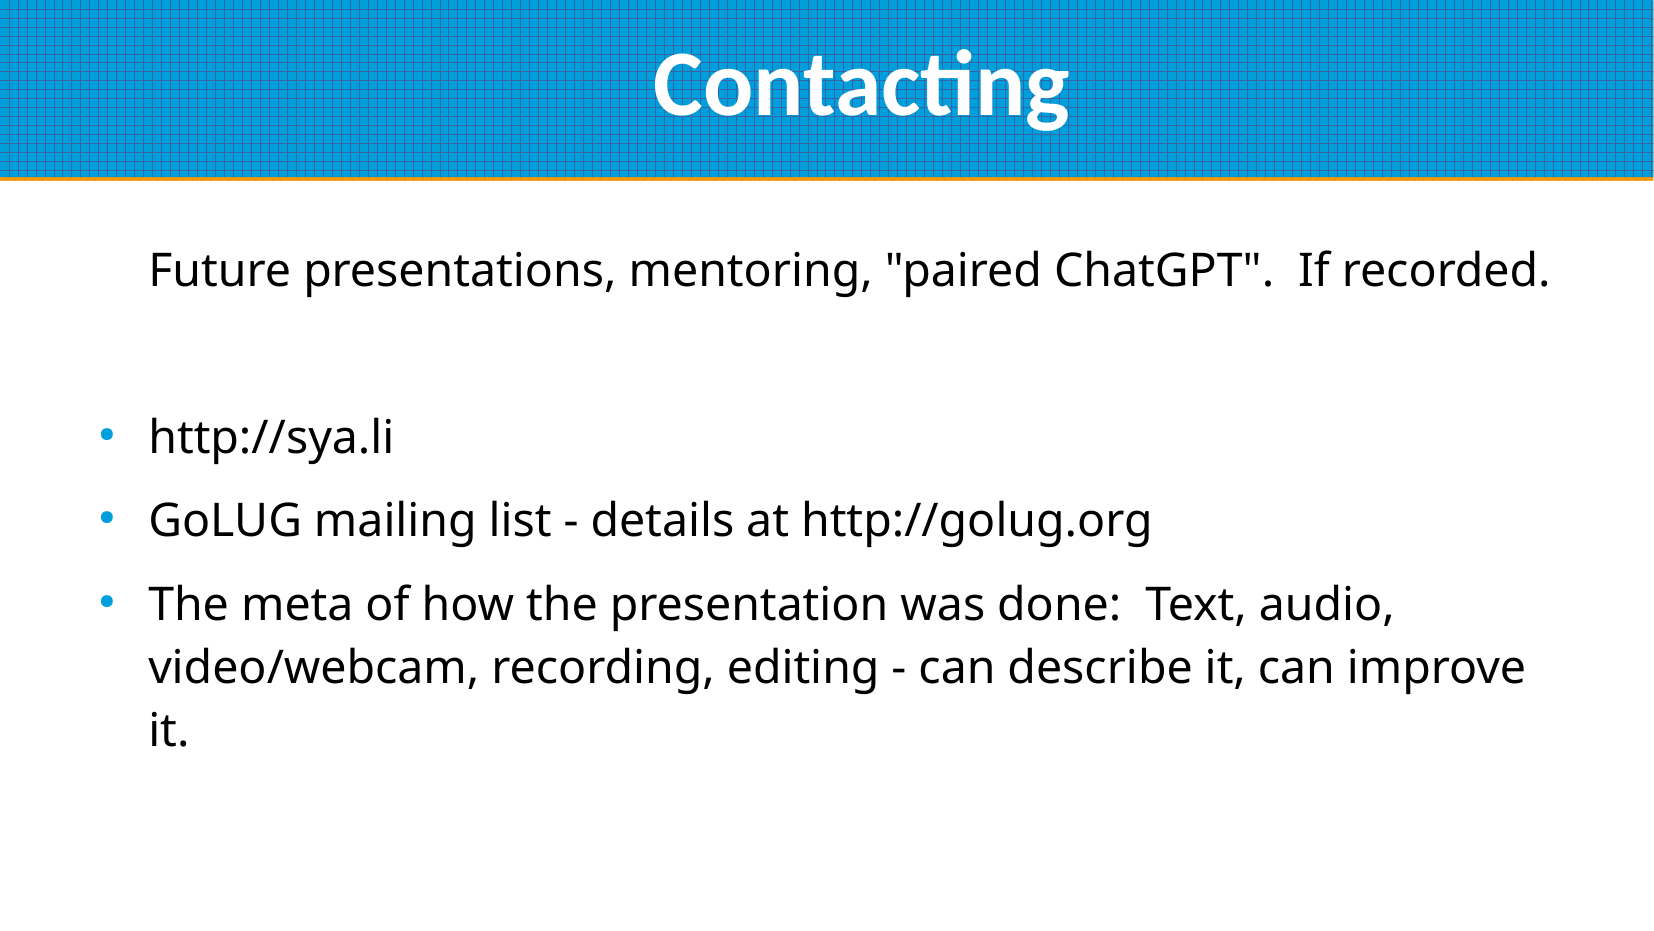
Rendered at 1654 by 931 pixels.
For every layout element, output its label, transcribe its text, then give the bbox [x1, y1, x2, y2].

title Contacting [82, 14, 1571, 171]
list Future presentations, mentoring, "paired ChatGPT". If recorded. http://sya.li GoLUG mailing list - details at http://golug.org The meta of how the presentation was done: Text, audio, video/webcam, recording, editing - can describe it, can improve it. [82, 236, 1563, 811]
